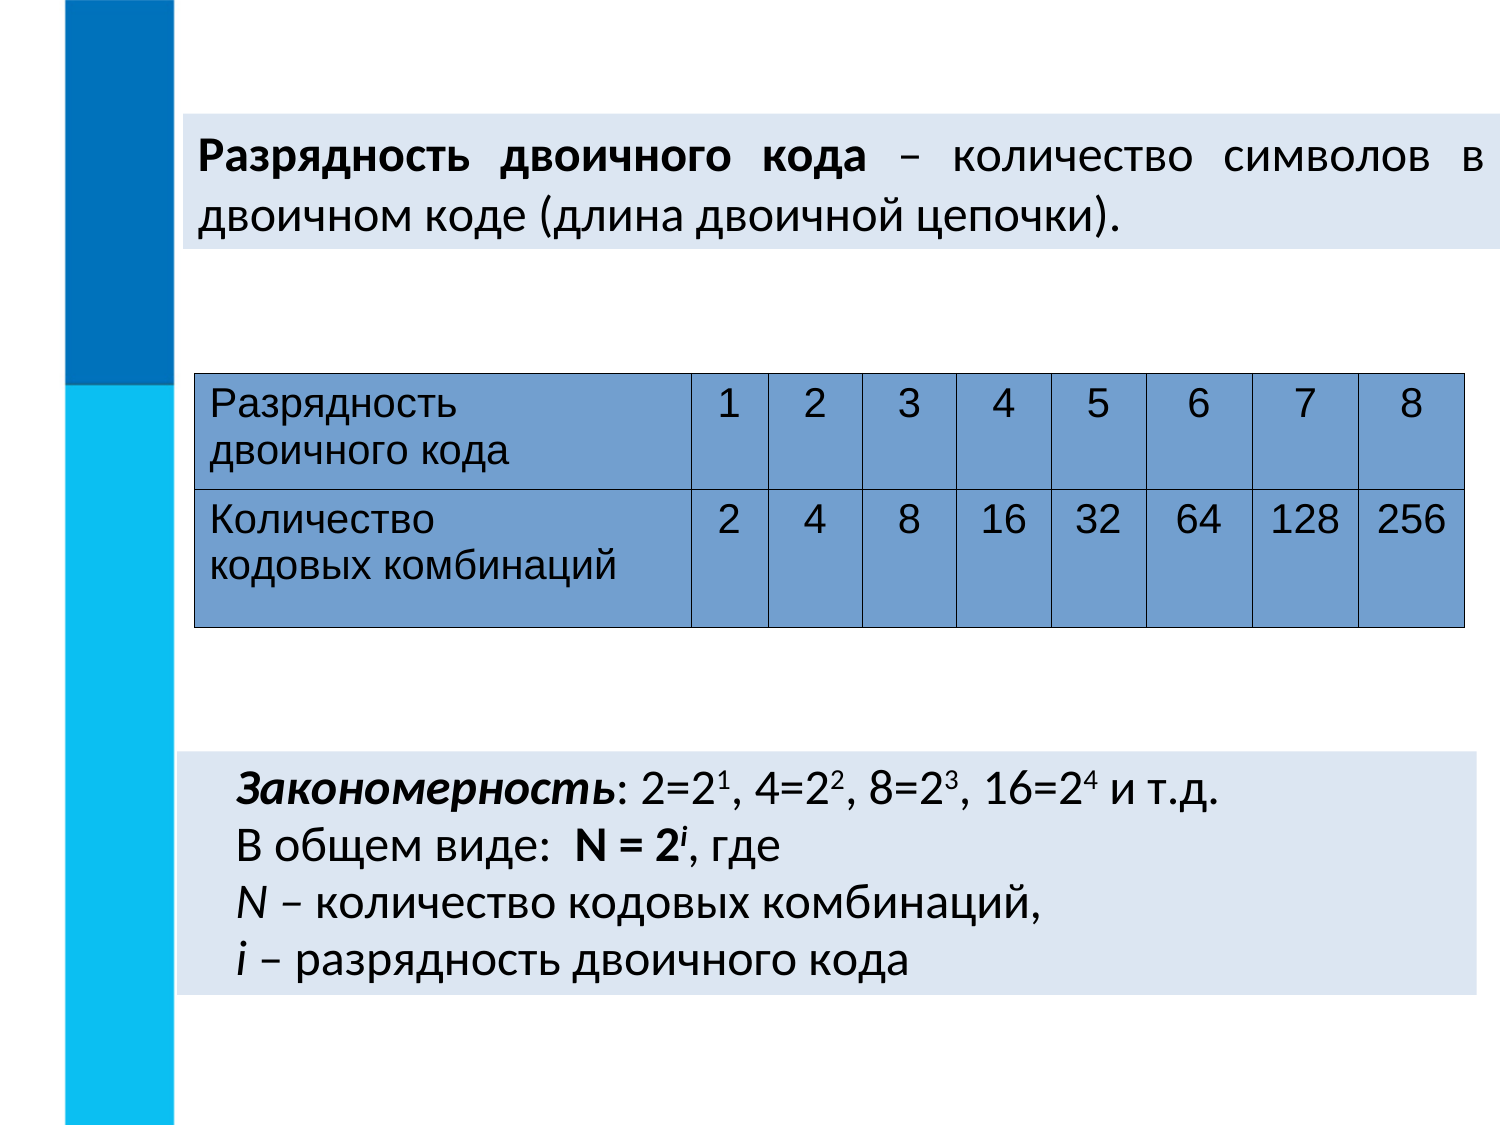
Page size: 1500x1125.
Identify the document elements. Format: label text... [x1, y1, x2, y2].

text_box Разрядность двоичного кода – количество символов в двоичном коде (длина двоичной цепочки). [183, 113, 1500, 249]
table_cell 2 [692, 490, 768, 627]
table_cell 32 [1052, 490, 1146, 627]
table_cell 8 [863, 490, 956, 627]
table_cell Количество кодовых комбинаций [195, 490, 691, 627]
table_header 8 [1359, 374, 1464, 489]
table_header 6 [1147, 374, 1252, 489]
table_header 1 [692, 374, 768, 489]
table_header Разрядность двоичного кода [195, 374, 691, 489]
table_cell 128 [1253, 490, 1358, 627]
table_cell 4 [769, 490, 862, 627]
table_cell 256 [1359, 490, 1464, 627]
table_header 3 [863, 374, 956, 489]
table_header 7 [1253, 374, 1358, 489]
table_header 2 [769, 374, 862, 489]
table_header 4 [957, 374, 1051, 489]
table_cell 16 [957, 490, 1051, 627]
picture [0, 0, 1500, 1125]
table_cell 64 [1147, 490, 1252, 627]
table_header 5 [1052, 374, 1146, 489]
text_box Закономерность: 2=21, 4=22, 8=23, 16=24 и т.д. В общем виде: N = 2i, где N – количество кодовых комбинаций, i – разрядность двоичного кода [177, 751, 1477, 995]
